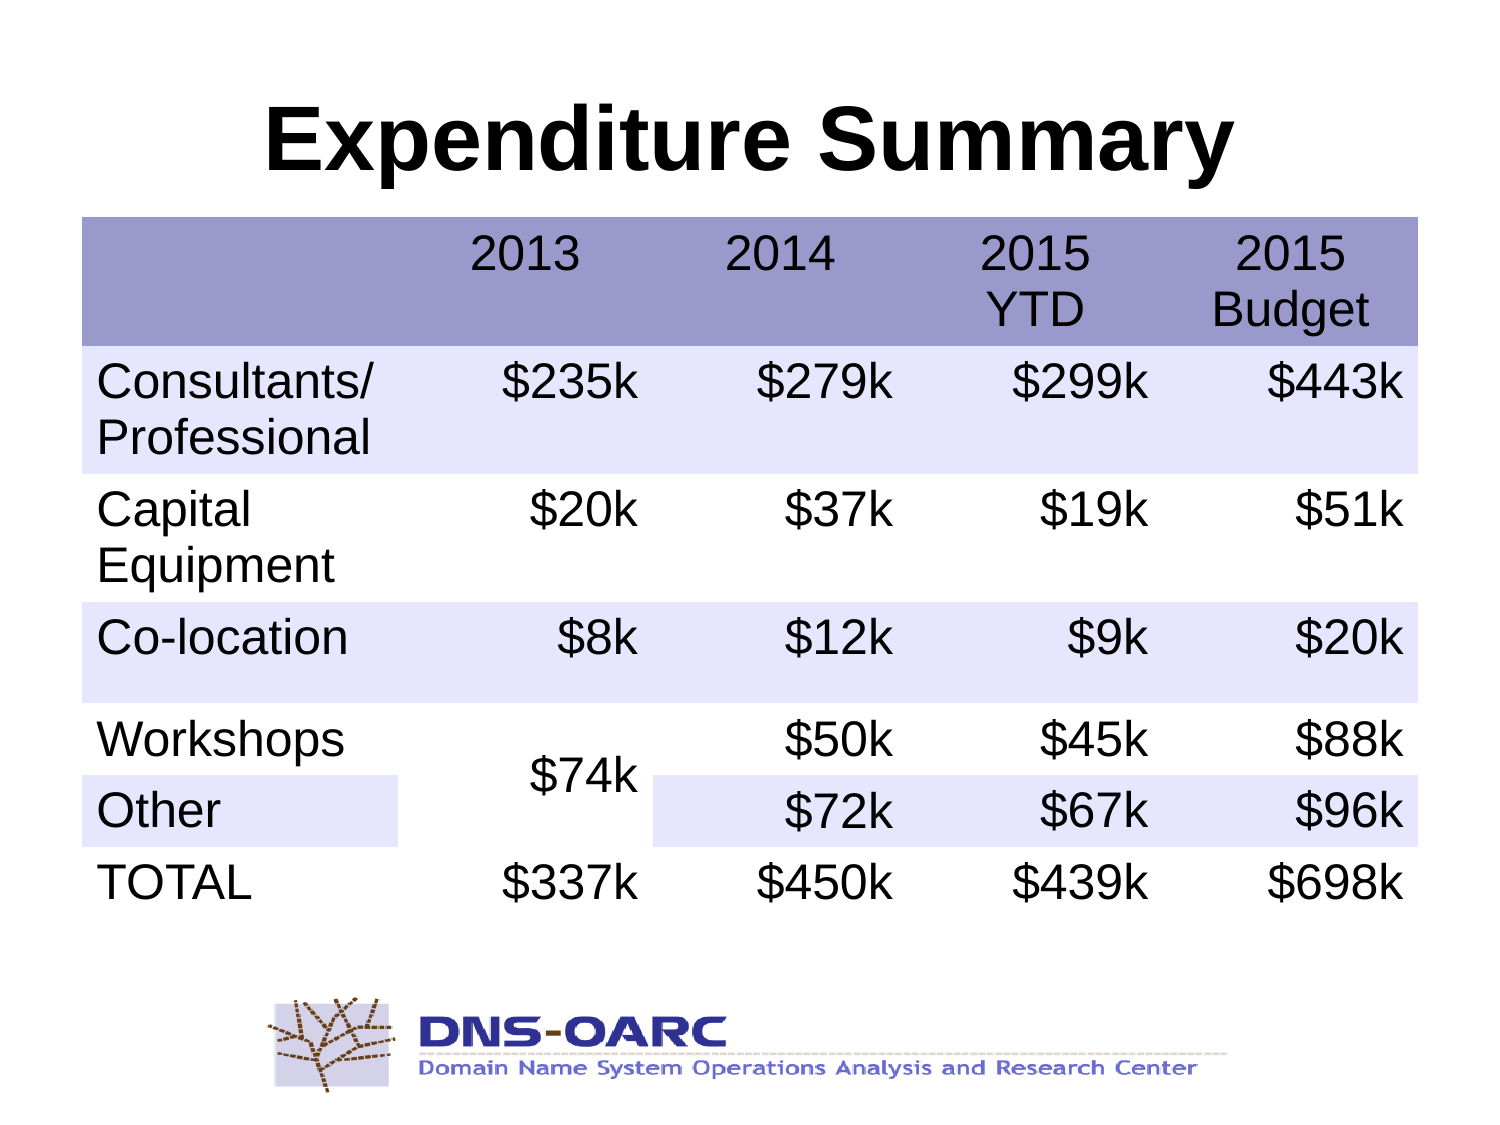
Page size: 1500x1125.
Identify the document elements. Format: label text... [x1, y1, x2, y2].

table_cell $8k [398, 602, 653, 703]
table_cell $9k [908, 602, 1163, 703]
table_cell $698k [1163, 847, 1418, 948]
table_cell $37k [653, 474, 908, 602]
table_cell Co-location [82, 602, 398, 703]
table_cell $67k [908, 775, 1163, 847]
table_cell Workshops [82, 703, 398, 775]
table_header 2014 [653, 217, 908, 346]
table_cell $74k [398, 703, 653, 847]
table_header [82, 217, 398, 346]
table_cell $88k [1163, 703, 1418, 775]
table_cell $20k [398, 474, 653, 602]
title Expenditure Summary [75, 52, 1425, 226]
table_cell $279k [653, 346, 908, 474]
table_cell $51k [1163, 474, 1418, 602]
table_cell $439k [908, 847, 1163, 948]
table_cell $96k [1163, 775, 1418, 847]
table_header 2015 Budget [1163, 217, 1418, 346]
table_cell Capital Equipment [82, 474, 398, 602]
table_cell $12k [653, 602, 908, 703]
table_cell $19k [908, 474, 1163, 602]
table_cell $450k [653, 847, 908, 948]
table_cell $443k [1163, 346, 1418, 474]
table_cell $235k [398, 346, 653, 474]
table_cell $72k [653, 775, 908, 847]
table_cell $337k [398, 847, 653, 948]
table_cell $45k [908, 703, 1163, 775]
table_cell TOTAL [82, 847, 398, 948]
table_cell $50k [653, 703, 908, 775]
table_cell $299k [908, 346, 1163, 474]
table_cell $20k [1163, 602, 1418, 703]
table_header 2015 YTD [908, 217, 1163, 346]
table_cell Consultants/ Professional [82, 346, 398, 474]
table_cell Other [82, 775, 398, 847]
picture [214, 991, 1259, 1099]
table_header 2013 [398, 217, 653, 346]
